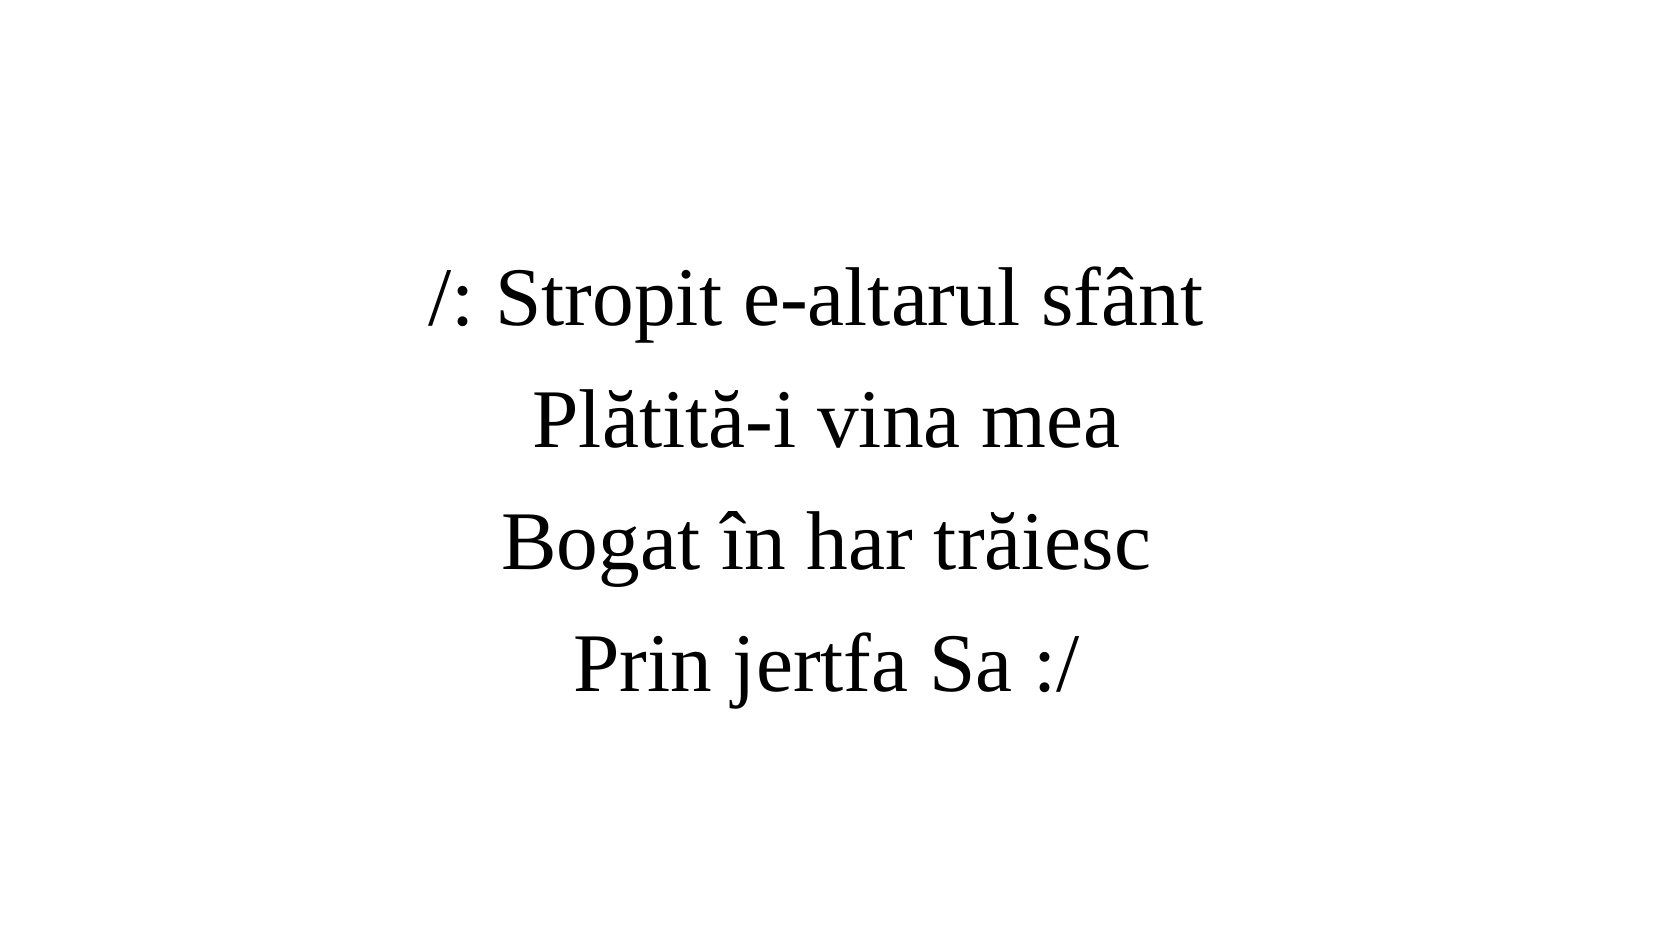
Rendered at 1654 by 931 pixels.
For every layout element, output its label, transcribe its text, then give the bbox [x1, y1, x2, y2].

subtitle /: Stropit e-altarul sfânt Plătită-i vina mea Bogat în har trăiesc Prin jertfa Sa :/ [118, 238, 1536, 712]
